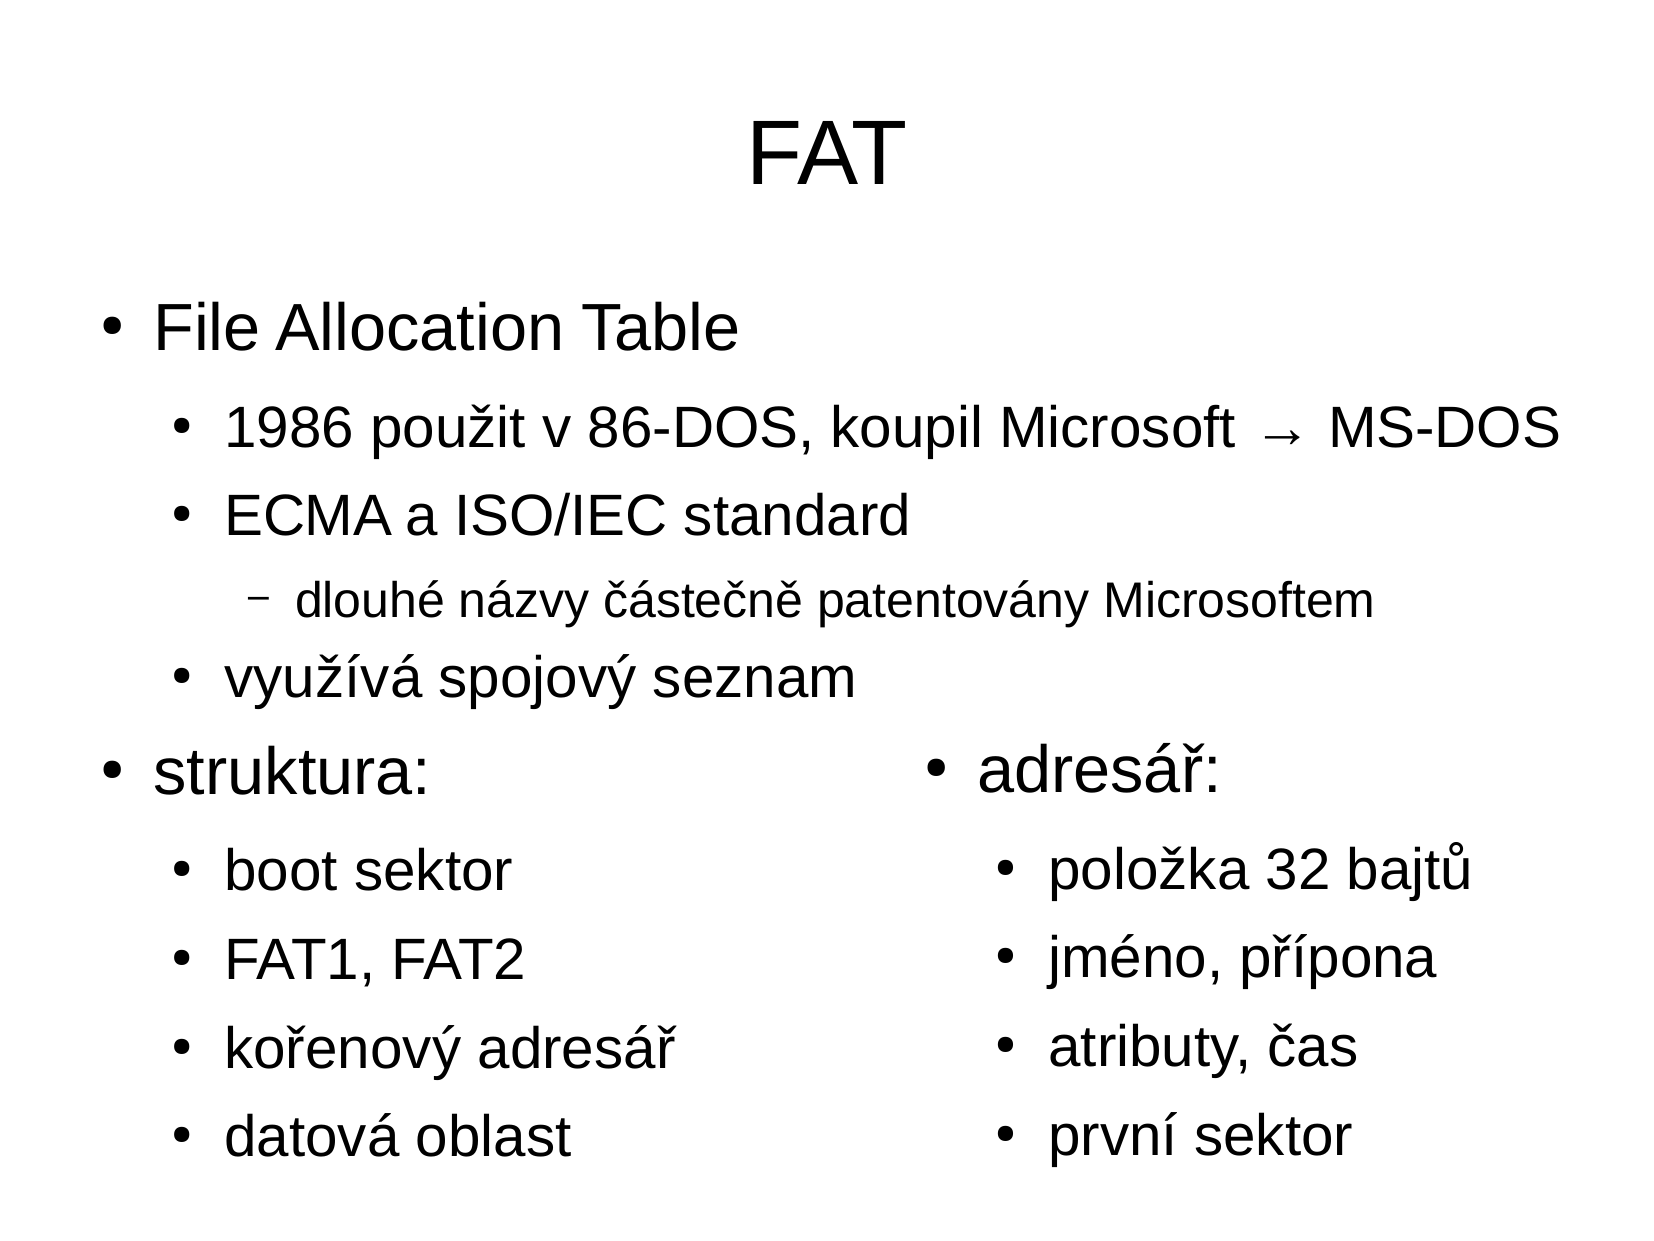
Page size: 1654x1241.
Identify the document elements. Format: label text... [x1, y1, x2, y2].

title FAT [82, 56, 1571, 250]
list adresář: položka 32 bajtů jméno, přípona atributy, čas první sektor [906, 732, 1563, 1210]
list File Allocation Table 1986 použit v 86-DOS, koupil Microsoft → MS-DOS ECMA a ISO/IEC standard dlouhé názvy částečně patentovány Microsoftem využívá spojový seznam struktura: boot sektor FAT1, FAT2 kořenový adresář datová oblast [82, 290, 1571, 1170]
